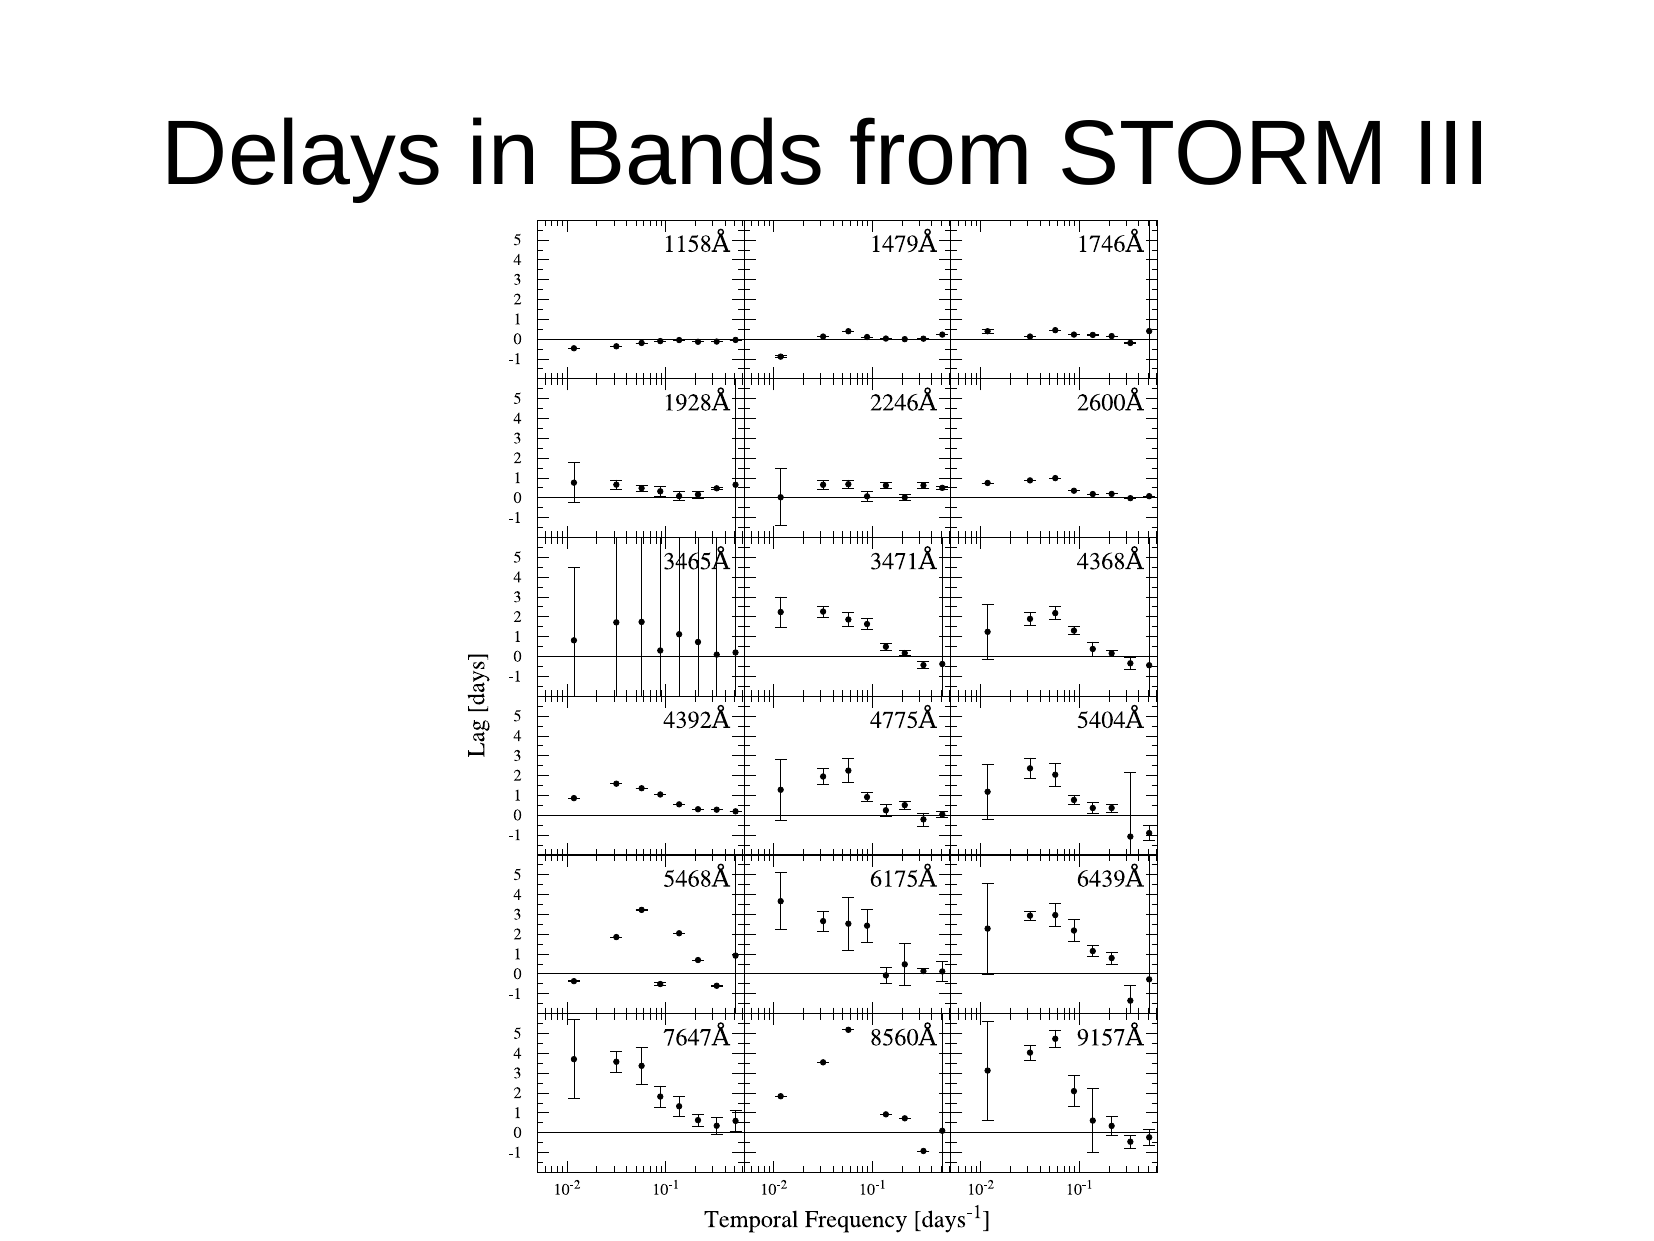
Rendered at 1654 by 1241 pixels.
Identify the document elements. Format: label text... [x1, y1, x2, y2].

title Delays in Bands from STORM III [82, 49, 1571, 257]
picture [380, 185, 1228, 1241]
